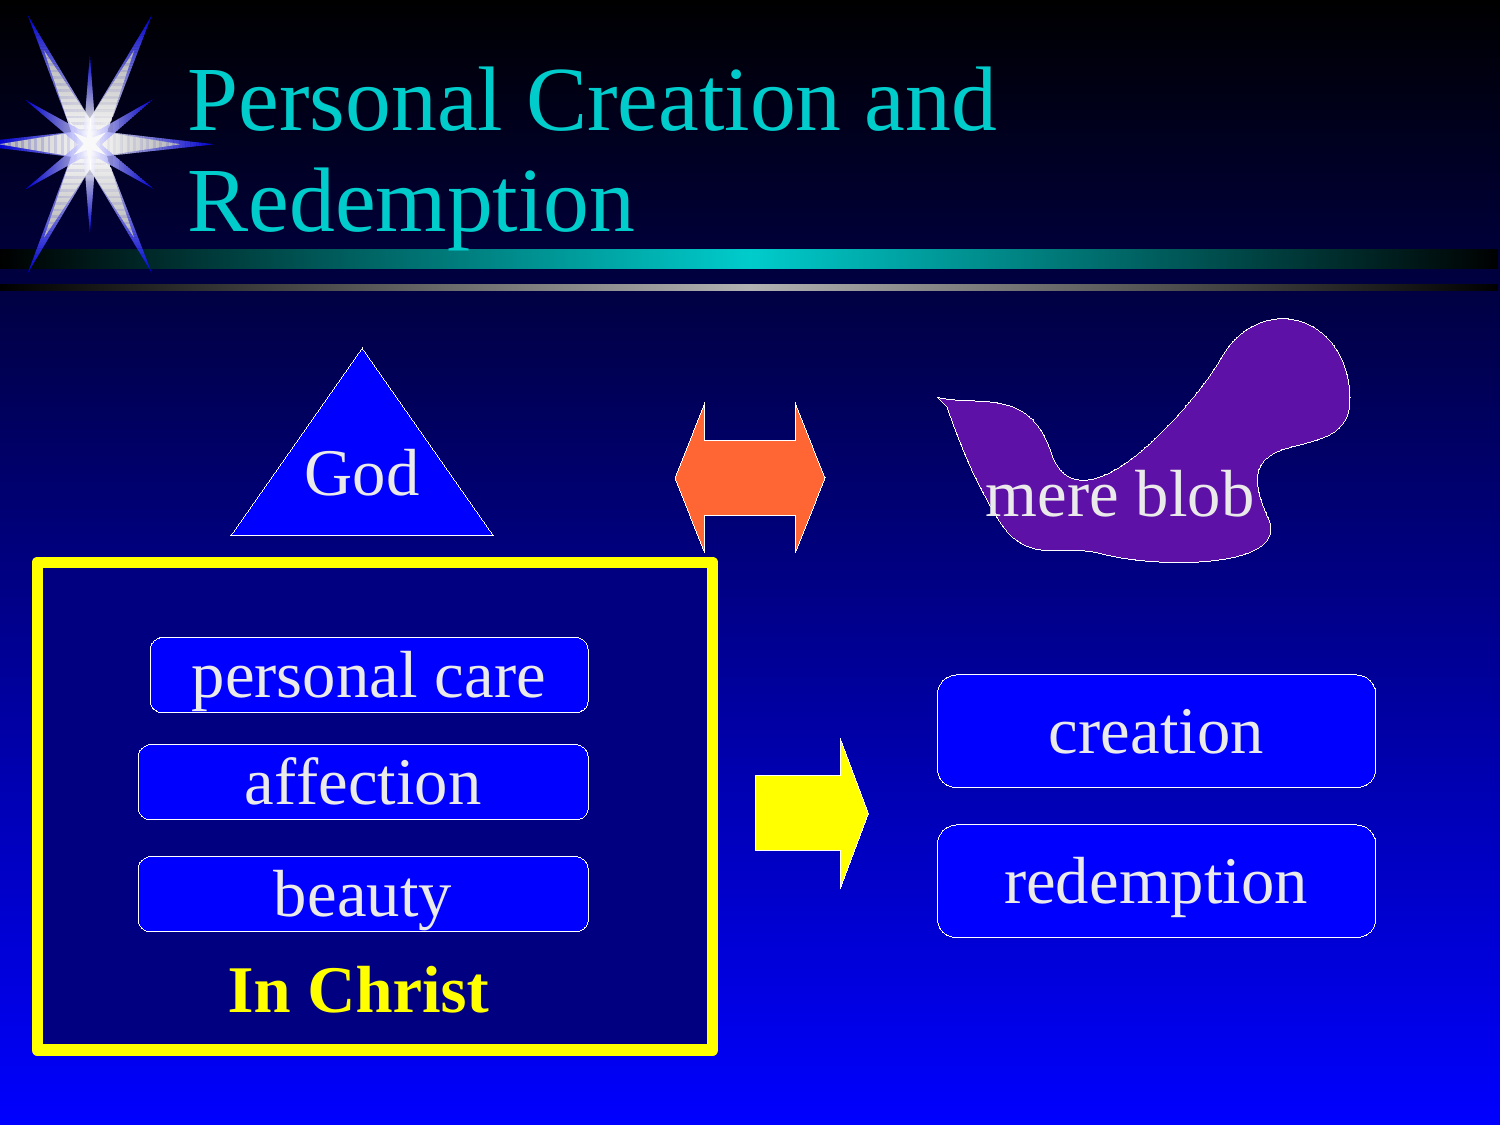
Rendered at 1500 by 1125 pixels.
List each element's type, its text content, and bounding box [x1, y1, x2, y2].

text_box mere blob [970, 450, 1346, 539]
text_box [1015, 539, 1268, 563]
text_box [1142, 318, 1351, 450]
text_box God [230, 347, 494, 536]
text_box [37, 562, 713, 1051]
title Personal Creation and Redemption [187, 48, 1463, 252]
text_box personal care [150, 637, 589, 713]
text_box redemption [937, 824, 1376, 938]
text_box [937, 397, 1051, 466]
text_box [755, 738, 869, 889]
text_box In Christ [212, 945, 738, 1035]
text_box [675, 402, 826, 553]
text_box beauty [138, 856, 589, 932]
text_box creation [937, 674, 1376, 788]
text_box affection [138, 744, 589, 820]
